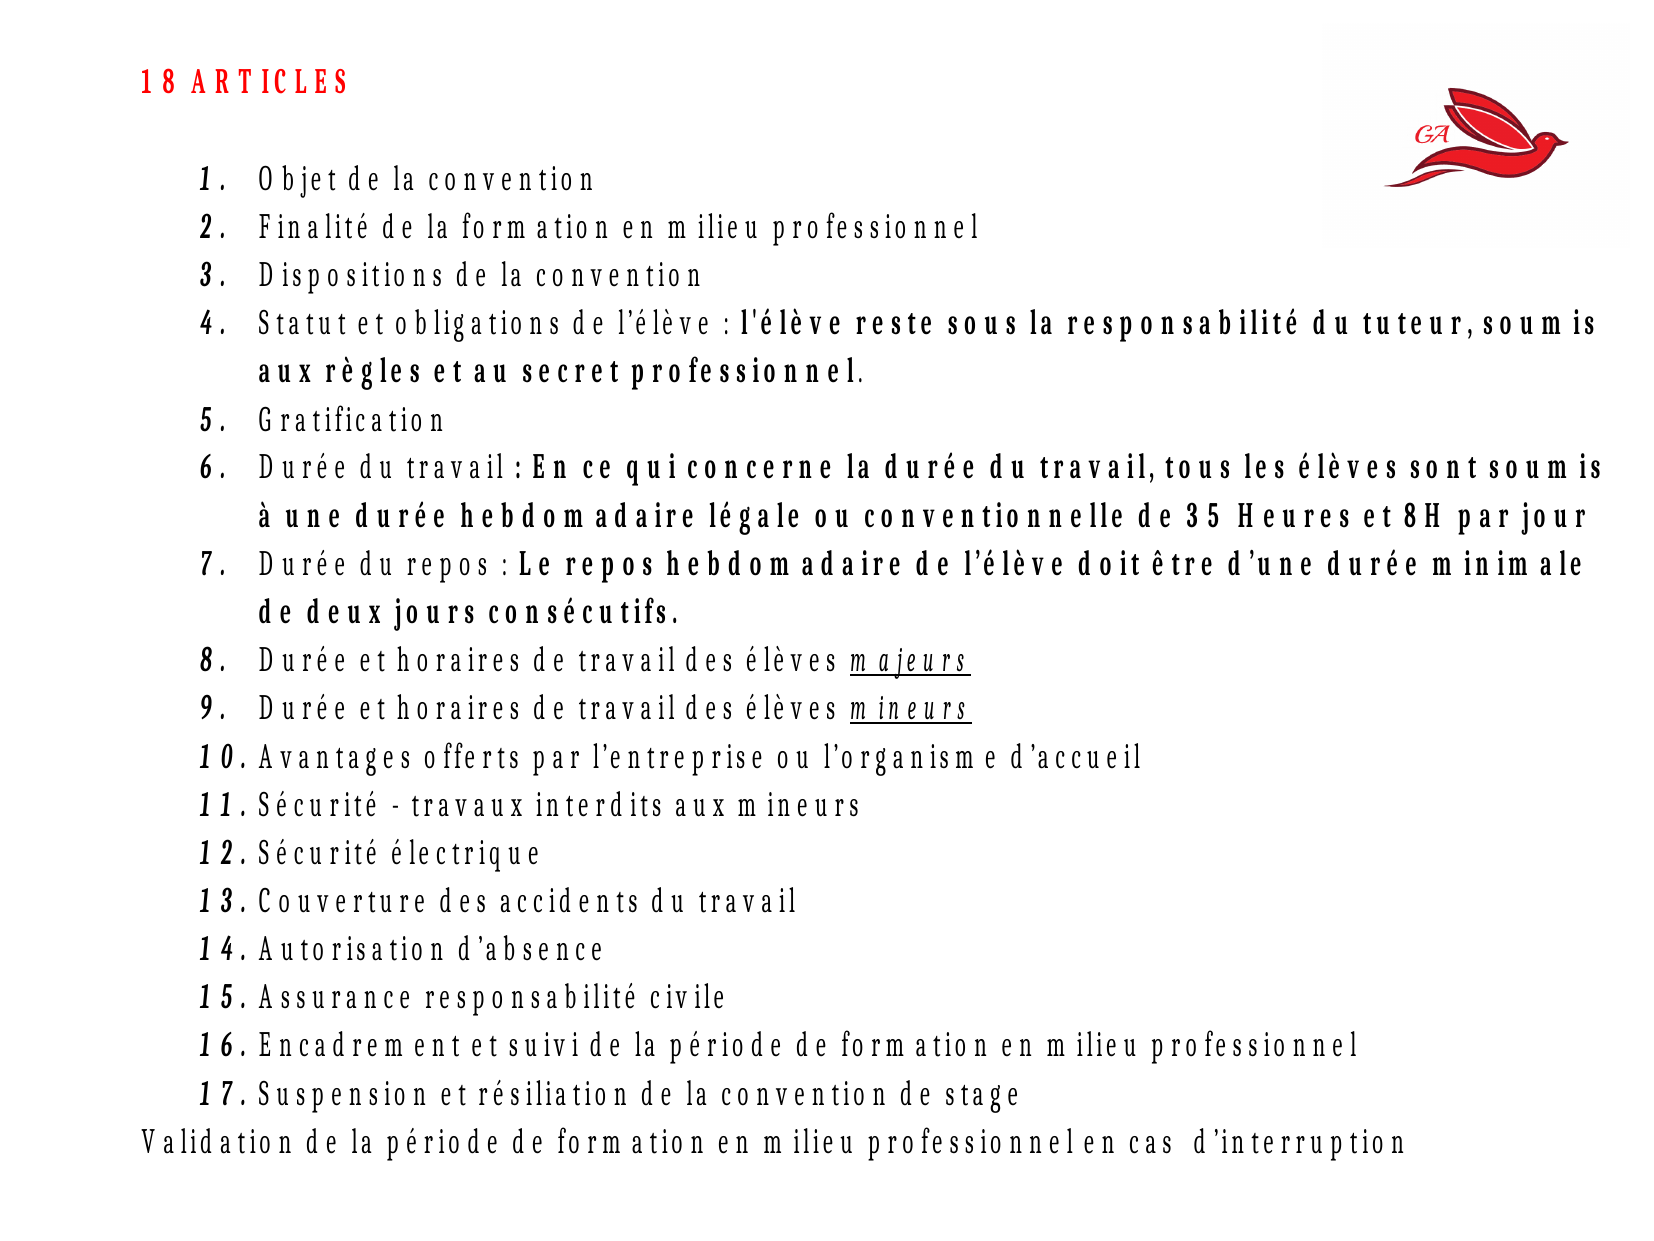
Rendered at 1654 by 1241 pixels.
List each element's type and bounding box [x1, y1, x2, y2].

picture [141, 11, 1630, 1170]
